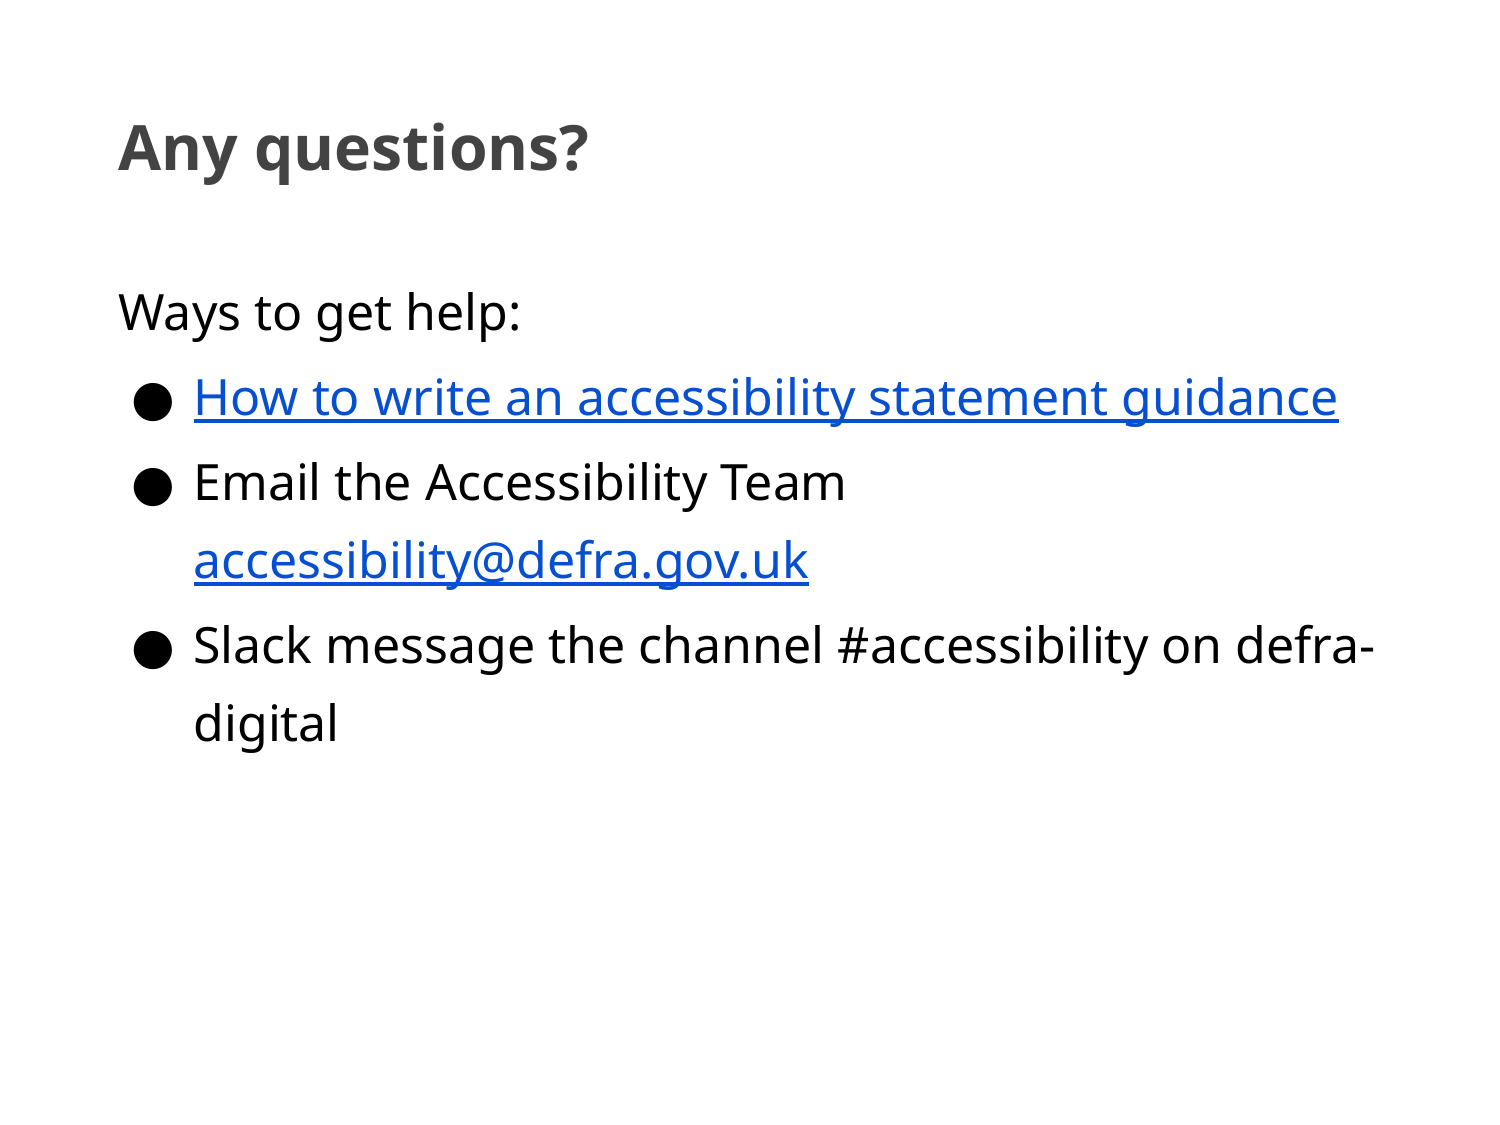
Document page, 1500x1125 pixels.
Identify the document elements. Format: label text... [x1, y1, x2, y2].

title Any questions? [103, 89, 1397, 215]
list Ways to get help: How to write an accessibility statement guidance Email the Accessibility Team accessibility@defra.gov.uk Slack message the channel #accessibility on defra-digital [103, 252, 1397, 1000]
